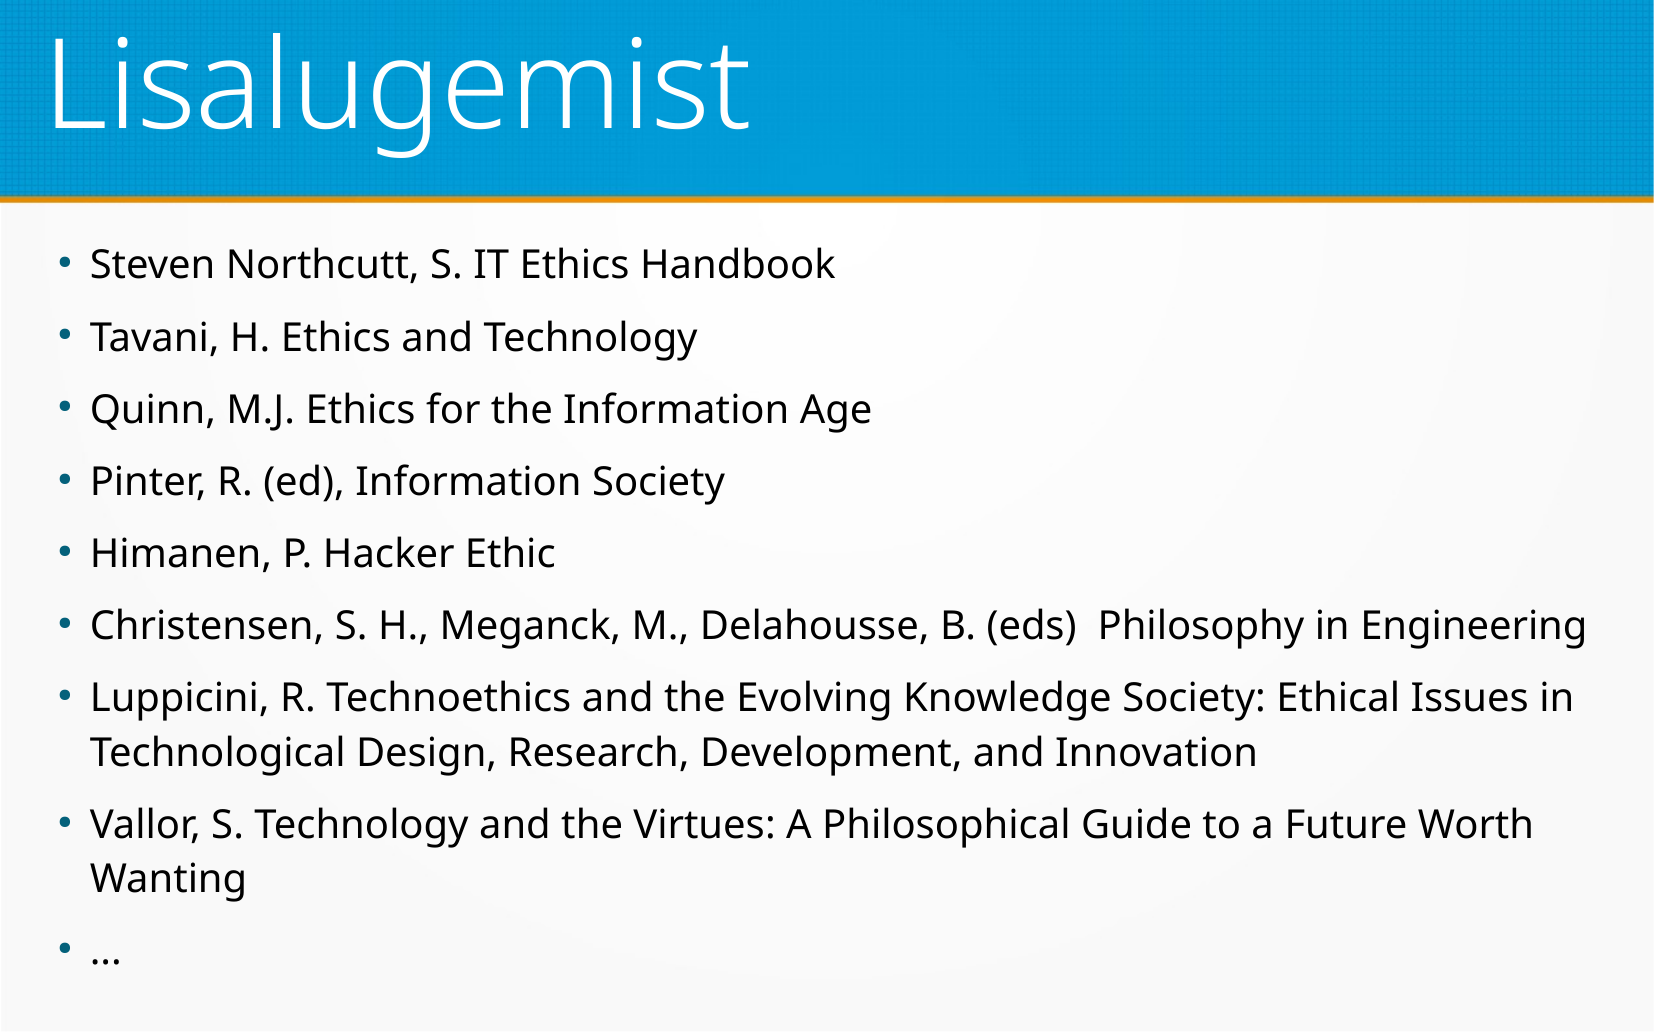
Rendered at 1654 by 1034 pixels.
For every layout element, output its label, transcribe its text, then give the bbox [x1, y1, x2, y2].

picture [0, 195, 1654, 1034]
list Steven Northcutt, S. IT Ethics Handbook Tavani, H. Ethics and Technology Quinn, M.J. Ethics for the Information Age Pinter, R. (ed), Information Society Himanen, P. Hacker Ethic Christensen, S. H., Meganck, M., Delahousse, B. (eds) Philosophy in Engineering Luppicini, R. Technoethics and the Evolving Knowledge Society: Ethical Issues in Technological Design, Research, Development, and Innovation Vallor, S. Technology and the Virtues: A Philosophical Guide to a Future Worth Wanting ... [47, 236, 1607, 1002]
title Lisalugemist [43, 0, 1619, 166]
